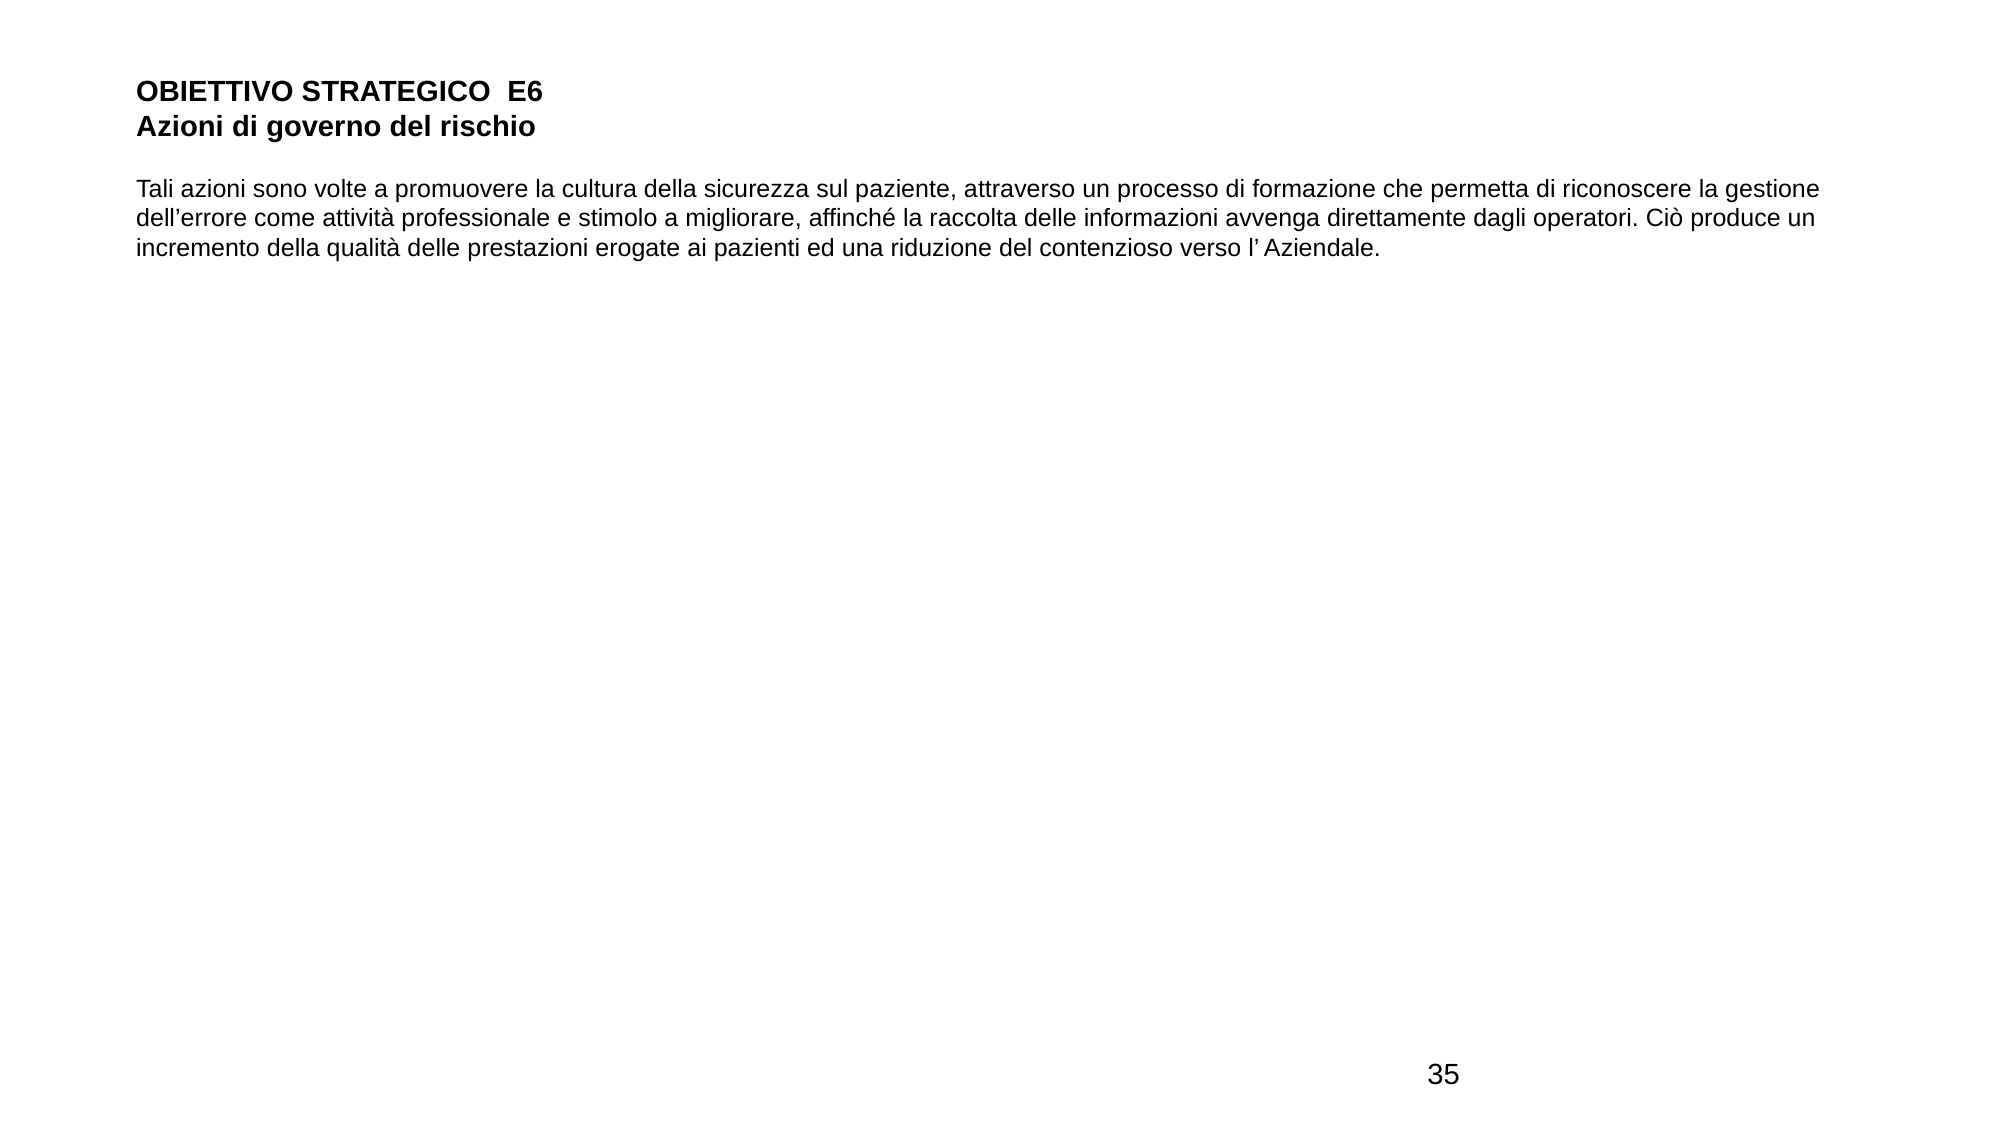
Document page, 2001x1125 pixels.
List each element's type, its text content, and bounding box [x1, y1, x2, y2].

title OBIETTIVO STRATEGICO E6 Azioni di governo del rischio Tali azioni sono volte a promuovere la cultura della sicurezza sul paziente, attraverso un processo di formazione che permetta di riconoscere la gestione dell’errore come attività professionale e stimolo a migliorare, affinché la raccolta delle informazioni avvenga direttamente dagli operatori. Ciò produce un incremento della qualità delle prestazioni erogate ai pazienti ed una riduzione del contenzioso verso l’ Aziendale. [121, 58, 1847, 276]
slide_number <numero> [1412, 1042, 1863, 1103]
